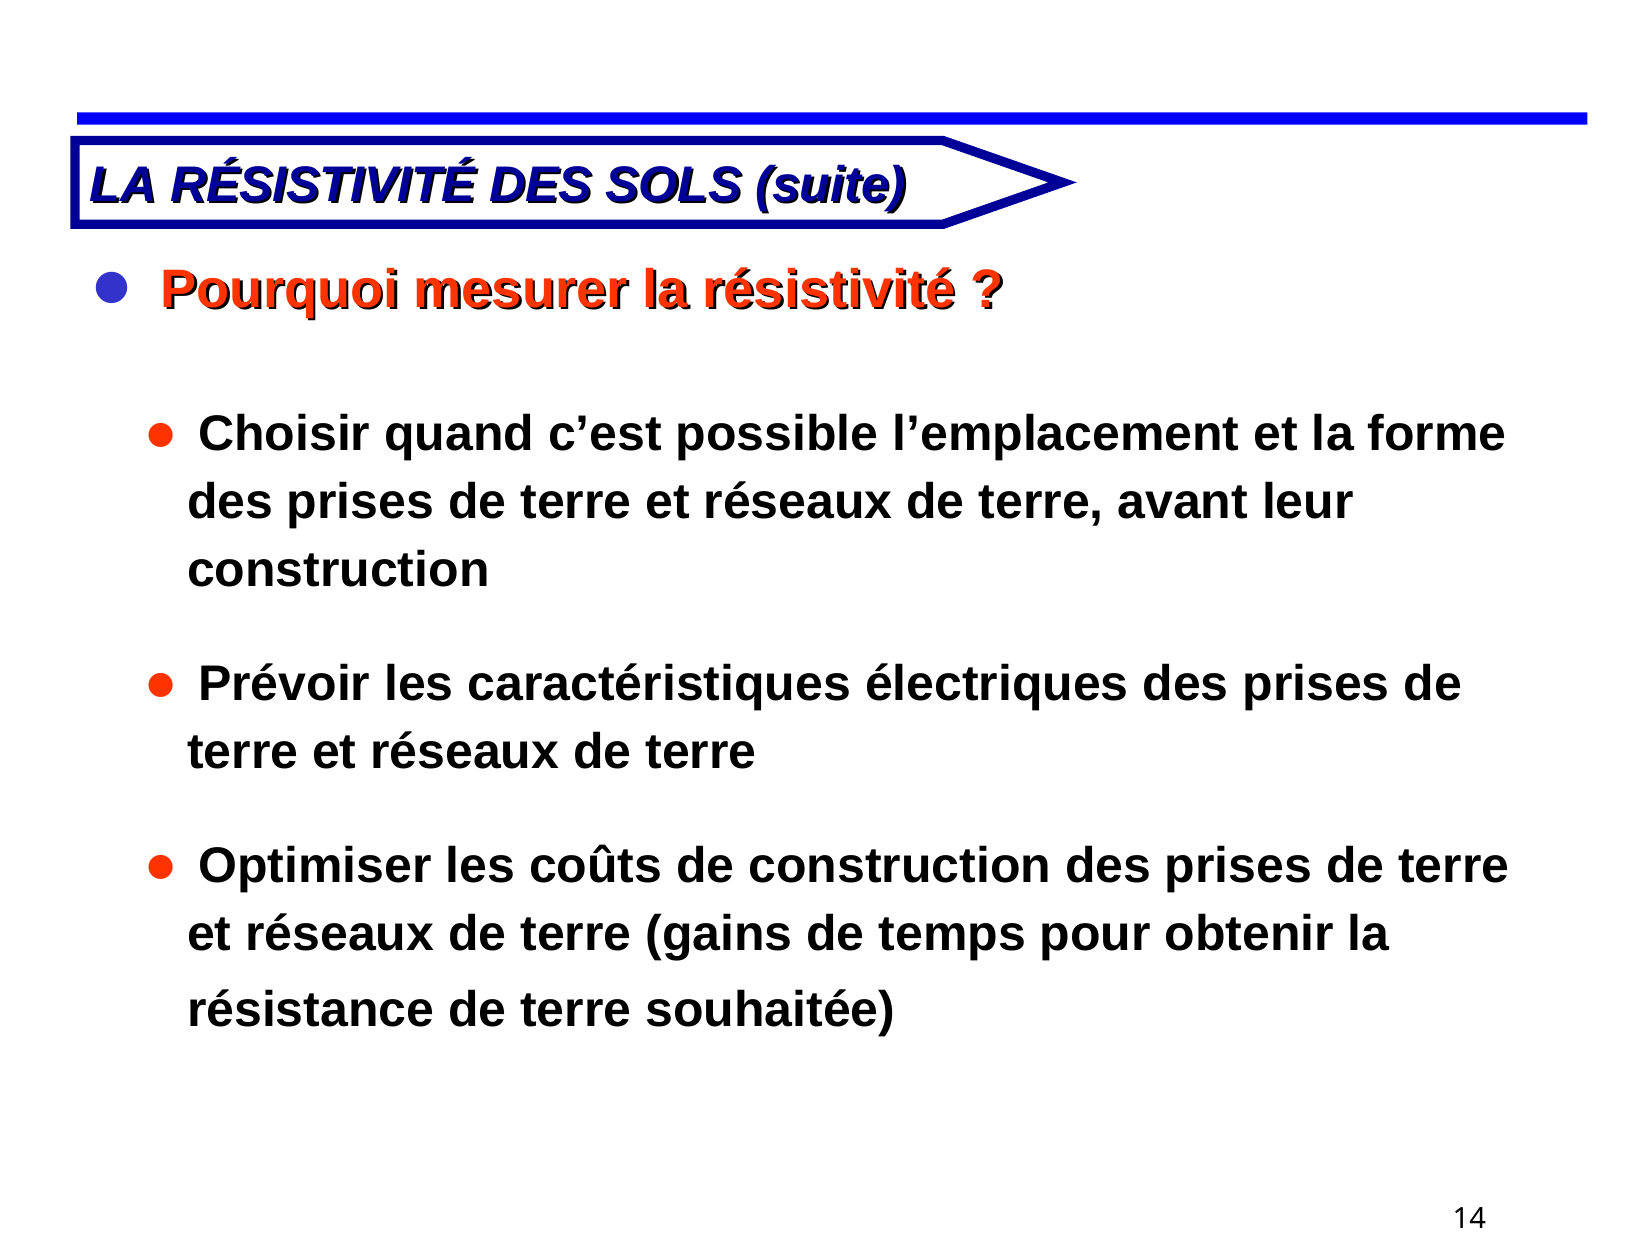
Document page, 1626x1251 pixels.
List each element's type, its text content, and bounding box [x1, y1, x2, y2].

text_box  Pourquoi mesurer la résistivité ? [75, 249, 1063, 328]
text_box LA RÉSISTIVITÉ DES SOLS (suite)‏ [75, 140, 1063, 225]
text_box  Choisir quand c’est possible l’emplacement et la forme des prises de terre et réseaux de terre, avant leur construction  Prévoir les caractéristiques électriques des prises de terre et réseaux de terre  Optimiser les coûts de construction des prises de terre et réseaux de terre (gains de temps pour obtenir la résistance de terre souhaitée)‏ [128, 396, 1586, 1114]
